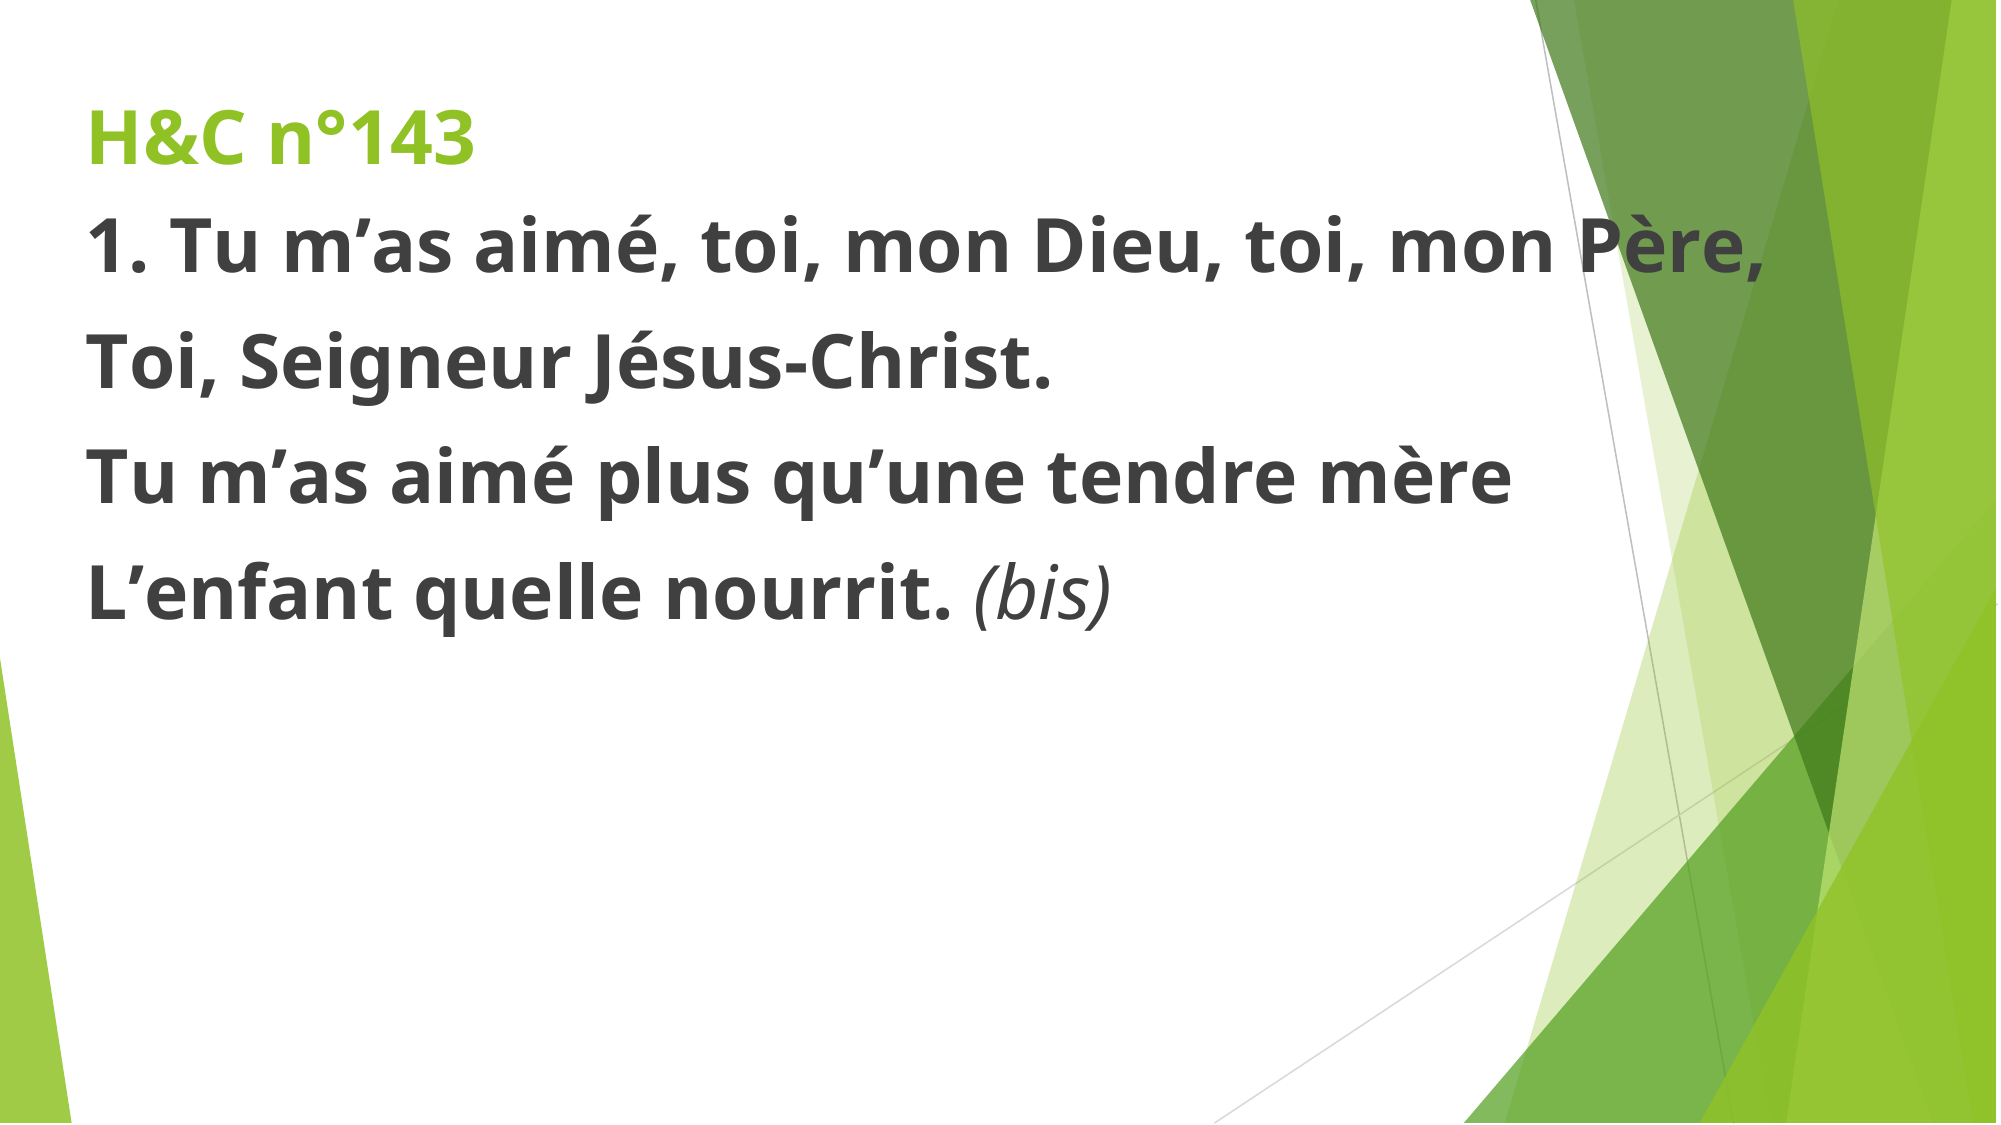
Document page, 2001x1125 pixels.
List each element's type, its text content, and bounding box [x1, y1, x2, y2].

text_box 1. Tu m’as aimé, toi, mon Dieu, toi, mon Père, Toi, Seigneur Jésus-Christ. Tu m’as aimé plus qu’une tendre mère L’enfant quelle nourrit. (bis) [70, 177, 2001, 1037]
text_box H&C n°143 [70, 82, 1522, 177]
